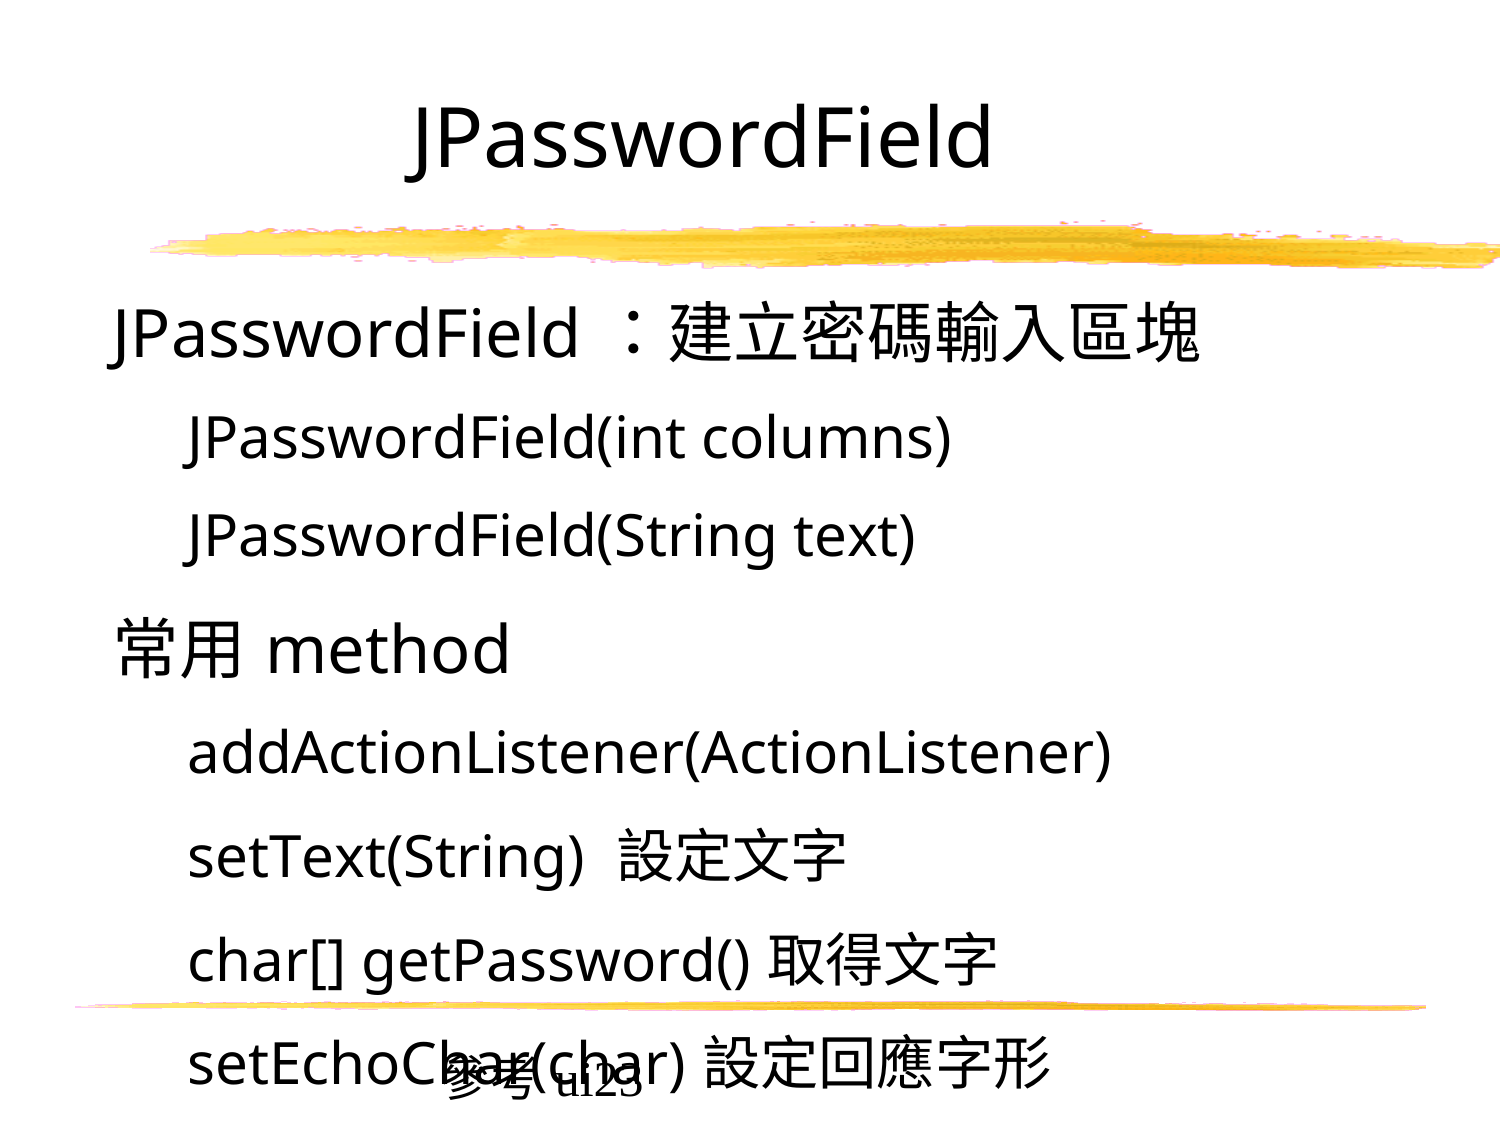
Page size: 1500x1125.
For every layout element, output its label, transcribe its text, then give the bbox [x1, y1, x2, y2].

title JPasswordField [66, 35, 1342, 225]
picture [150, 215, 1500, 279]
text_box 參考ui23 [440, 1038, 642, 1102]
list JPasswordField：建立密碼輸入區塊 JPasswordField(int columns) JPasswordField(String text) 常用method addActionListener(ActionListener) setText(String) 設定文字 char[] getPassword()取得文字 setEchoChar(char)設定回應字形 [112, 272, 1388, 1000]
picture [75, 999, 1426, 1013]
